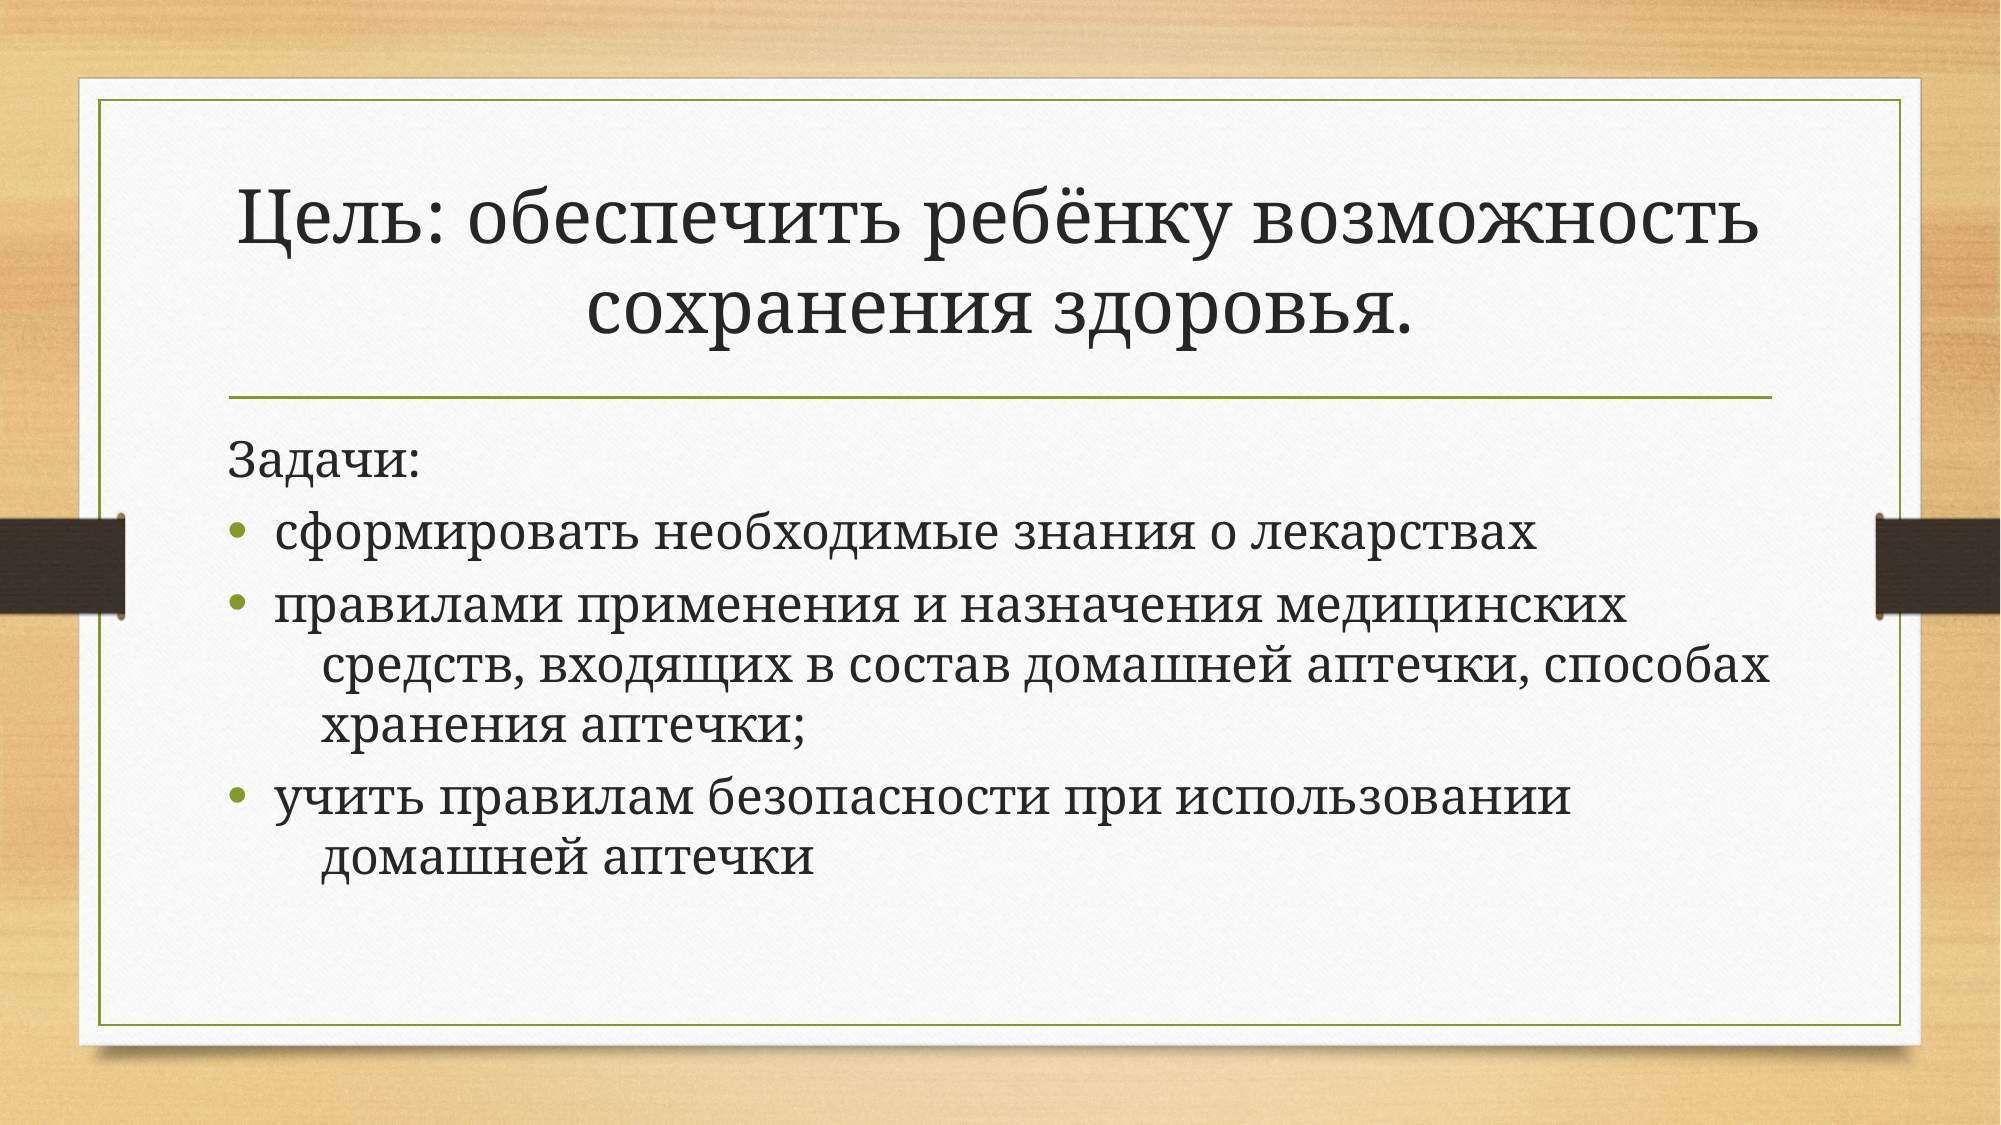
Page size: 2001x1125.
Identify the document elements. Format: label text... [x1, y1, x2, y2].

title Цель: обеспечить ребёнку возможность сохранения здоровья. [212, 161, 1788, 376]
list Задачи: сформировать необходимые знания о лекарствах правилами применения и назначения медицинских средств, входящих в состав домашней аптечки, способах хранения аптечки; учить правилам безопасности при использовании домашней аптечки [212, 419, 1788, 964]
